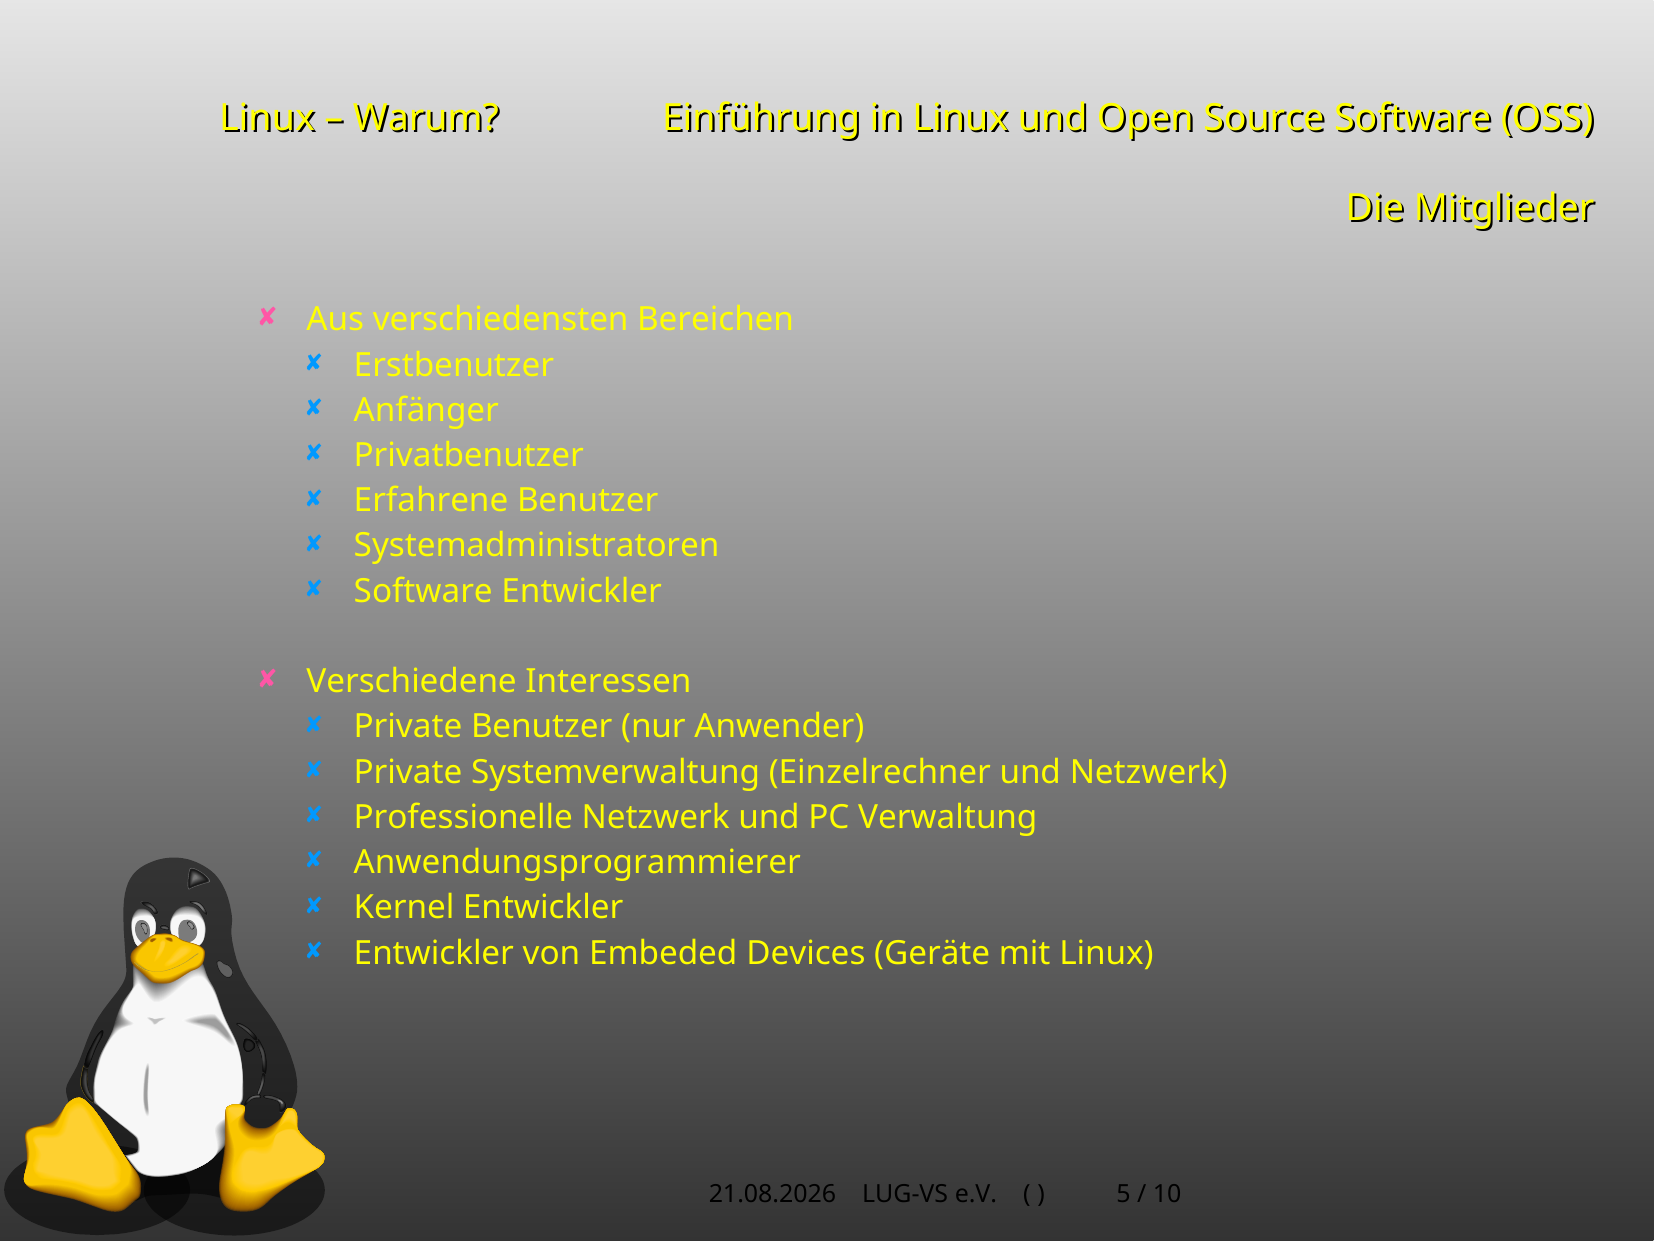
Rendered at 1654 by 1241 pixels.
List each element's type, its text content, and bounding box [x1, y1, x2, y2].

list Aus verschiedensten Bereichen Erstbenutzer Anfänger Privatbenutzer Erfahrene Benutzer Systemadministratoren Software Entwickler Verschiedene Interessen Private Benutzer (nur Anwender) Private Systemverwaltung (Einzelrechner und Netzwerk) Professionelle Netzwerk und PC Verwaltung Anwendungsprogrammierer Kernel Entwickler Entwickler von Embeded Devices (Geräte mit Linux) [259, 295, 1595, 1114]
title Linux – Warum? Einführung in Linux und Open Source Software (OSS) Die Mitglieder [167, 58, 1595, 266]
